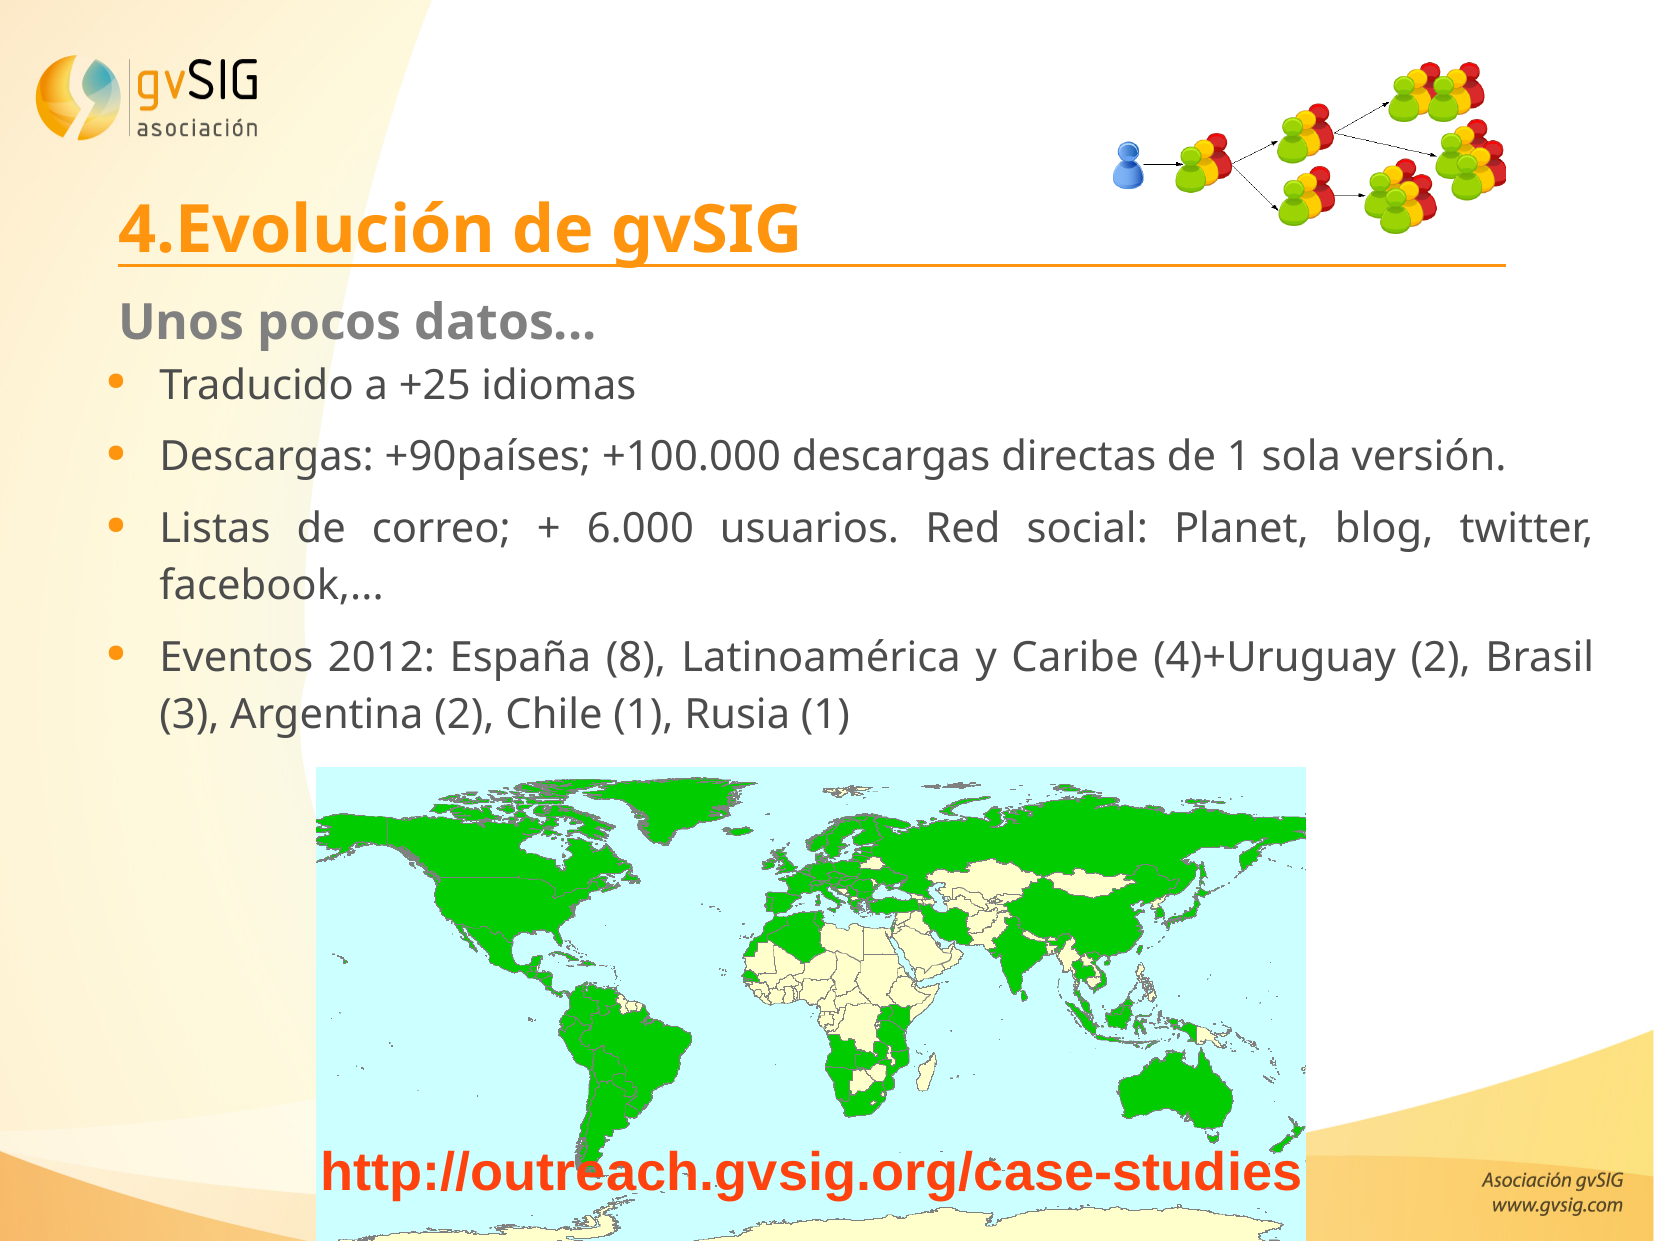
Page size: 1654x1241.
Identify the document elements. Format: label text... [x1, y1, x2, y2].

text_box http://outreach.gvsig.org/case-studies [295, 1133, 1329, 1210]
title Unos pocos datos... [118, 276, 857, 354]
picture [0, 0, 1654, 1241]
list Traducido a +25 idiomas Descargas: +90países; +100.000 descargas directas de 1 sola versión. Listas de correo; + 6.000 usuarios. Red social: Planet, blog, twitter, facebook,... Eventos 2012: España (8), Latinoamérica y Caribe (4)+Uruguay (2), Brasil (3), Argentina (2), Chile (1), Rusia (1) [88, 354, 1595, 738]
title 4.Evolución de gvSIG [118, 177, 1607, 276]
